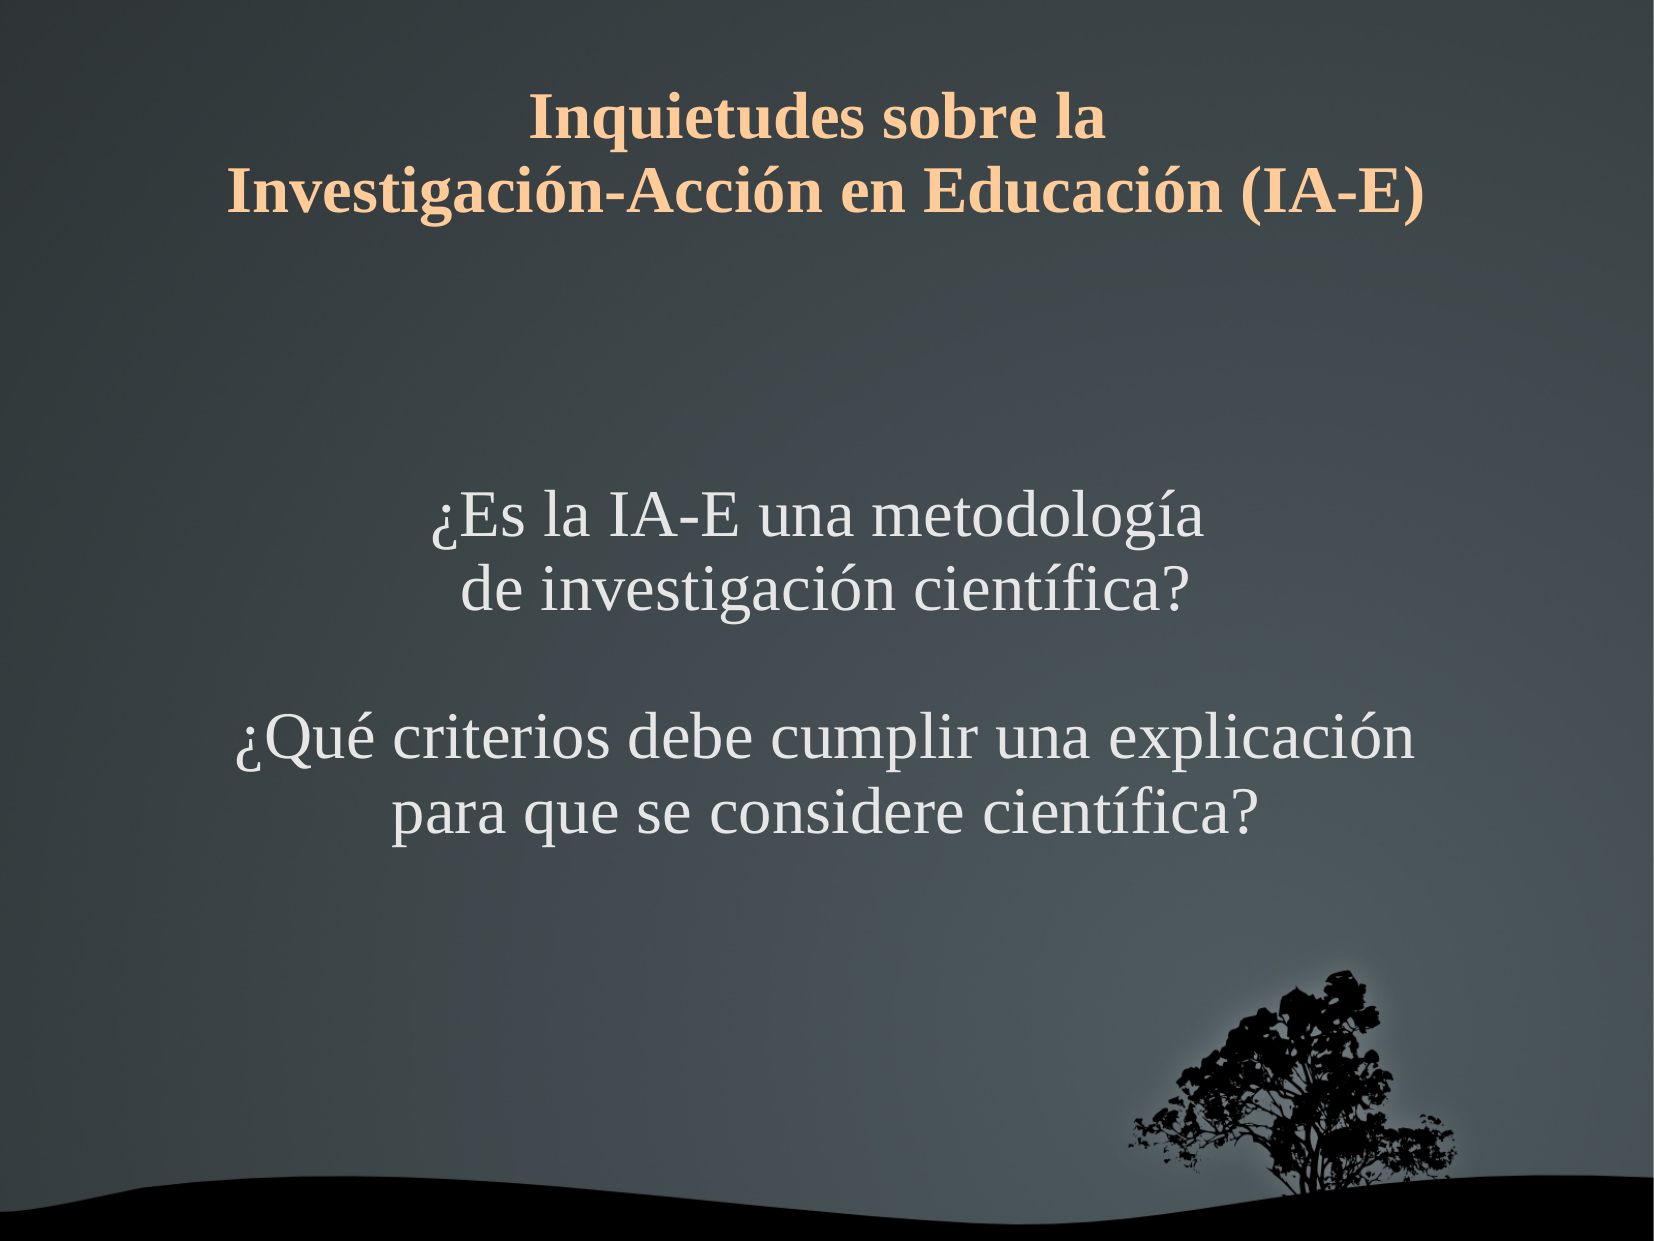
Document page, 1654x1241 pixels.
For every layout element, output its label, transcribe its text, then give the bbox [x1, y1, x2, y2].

title Inquietudes sobre la Investigación-Acción en Educación (IA-E) [82, 49, 1571, 257]
subtitle ¿Es la IA-E una metodología de investigación científica? ¿Qué criterios debe cumplir una explicación para que se considere científica? [82, 297, 1571, 1102]
picture [0, 0, 1654, 1241]
